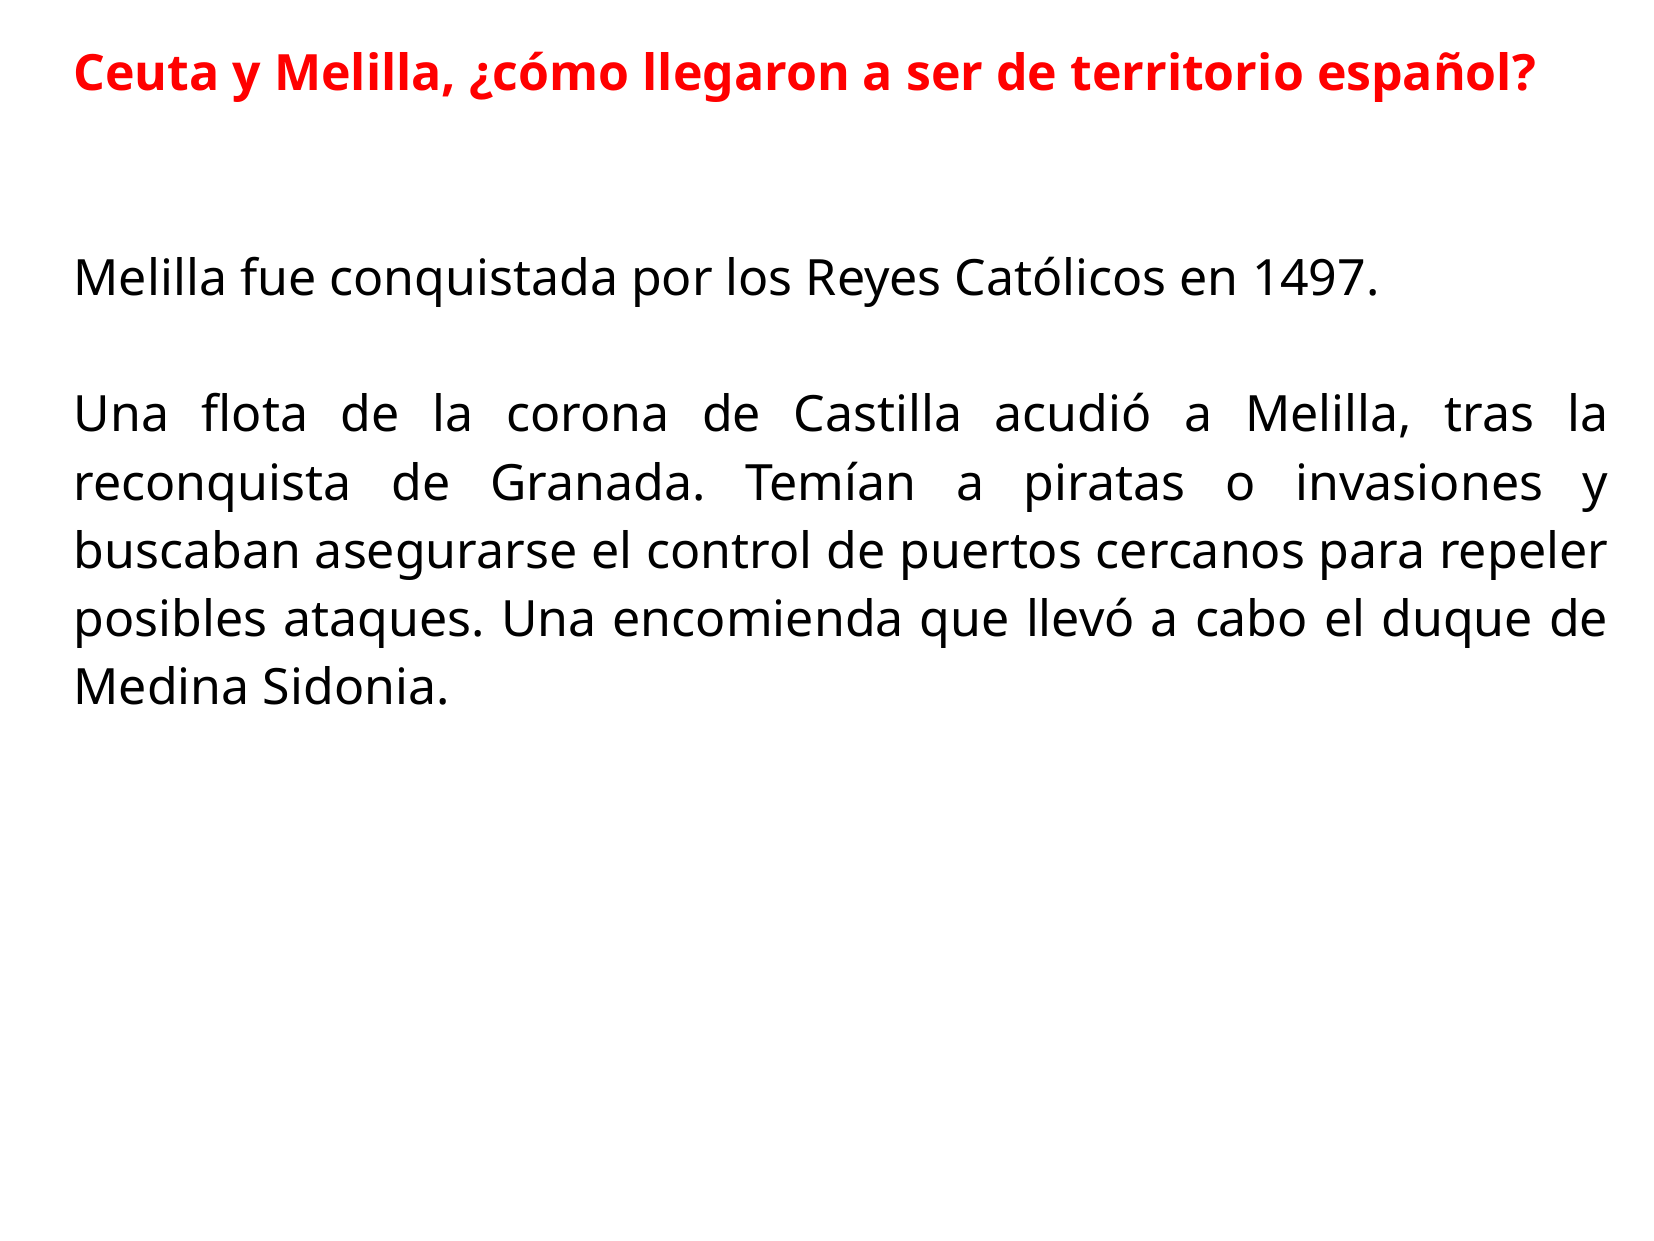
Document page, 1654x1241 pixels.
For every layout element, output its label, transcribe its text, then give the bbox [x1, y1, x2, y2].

text_box Ceuta y Melilla, ¿cómo llegaron a ser de territorio español? Melilla fue conquistada por los Reyes Católicos en 1497. Una flota de la corona de Castilla acudió a Melilla, tras la reconquista de Granada. Temían a piratas o invasiones y buscaban asegurarse el control de puertos cercanos para repeler posibles ataques. Una encomienda que llevó a cabo el duque de Medina Sidonia. [59, 29, 1625, 605]
